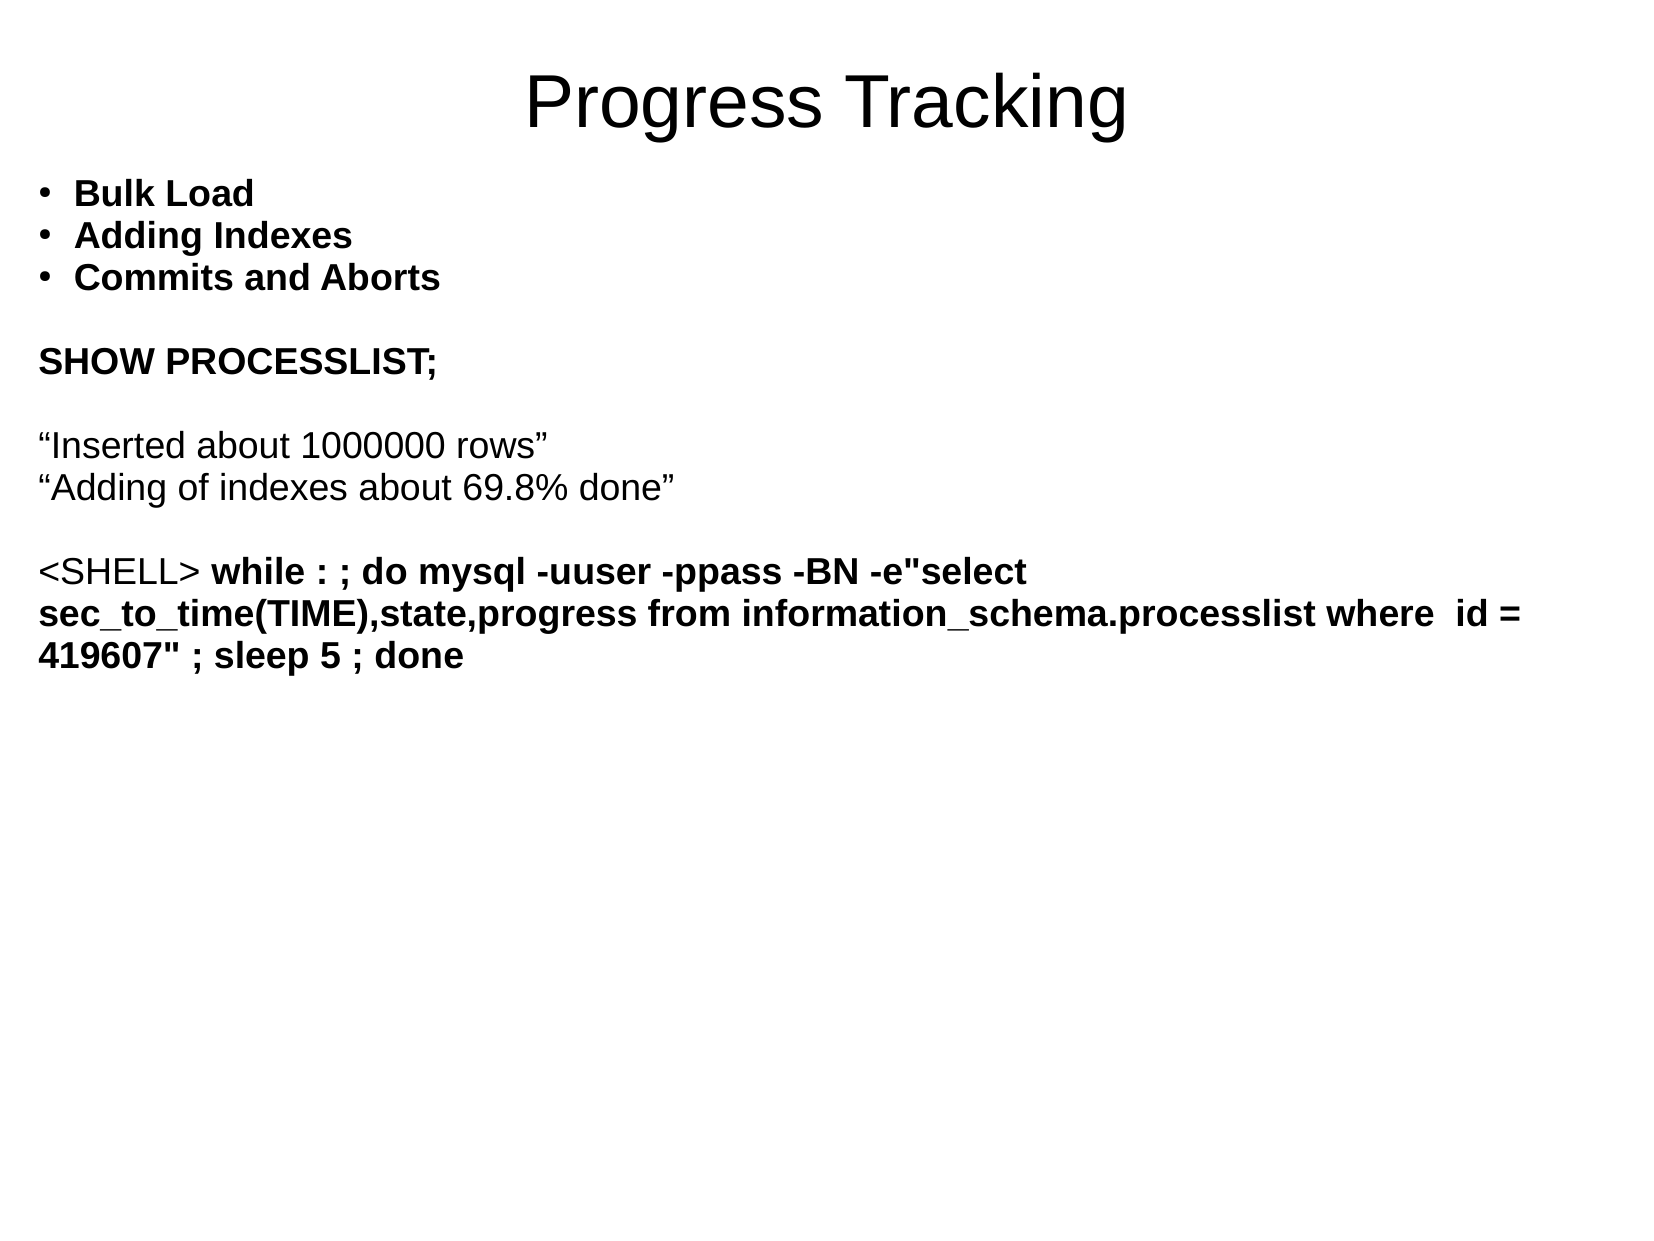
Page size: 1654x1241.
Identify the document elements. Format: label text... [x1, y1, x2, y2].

text_box Bulk Load Adding Indexes Commits and Aborts SHOW PROCESSLIST; “Inserted about 1000000 rows” “Adding of indexes about 69.8% done” <SHELL> while : ; do mysql -uuser -ppass -BN -e"select sec_to_time(TIME),state,progress from information_schema.processlist where id = 419607" ; sleep 5 ; done [23, 165, 1619, 1182]
title Progress Tracking [82, 49, 1571, 154]
